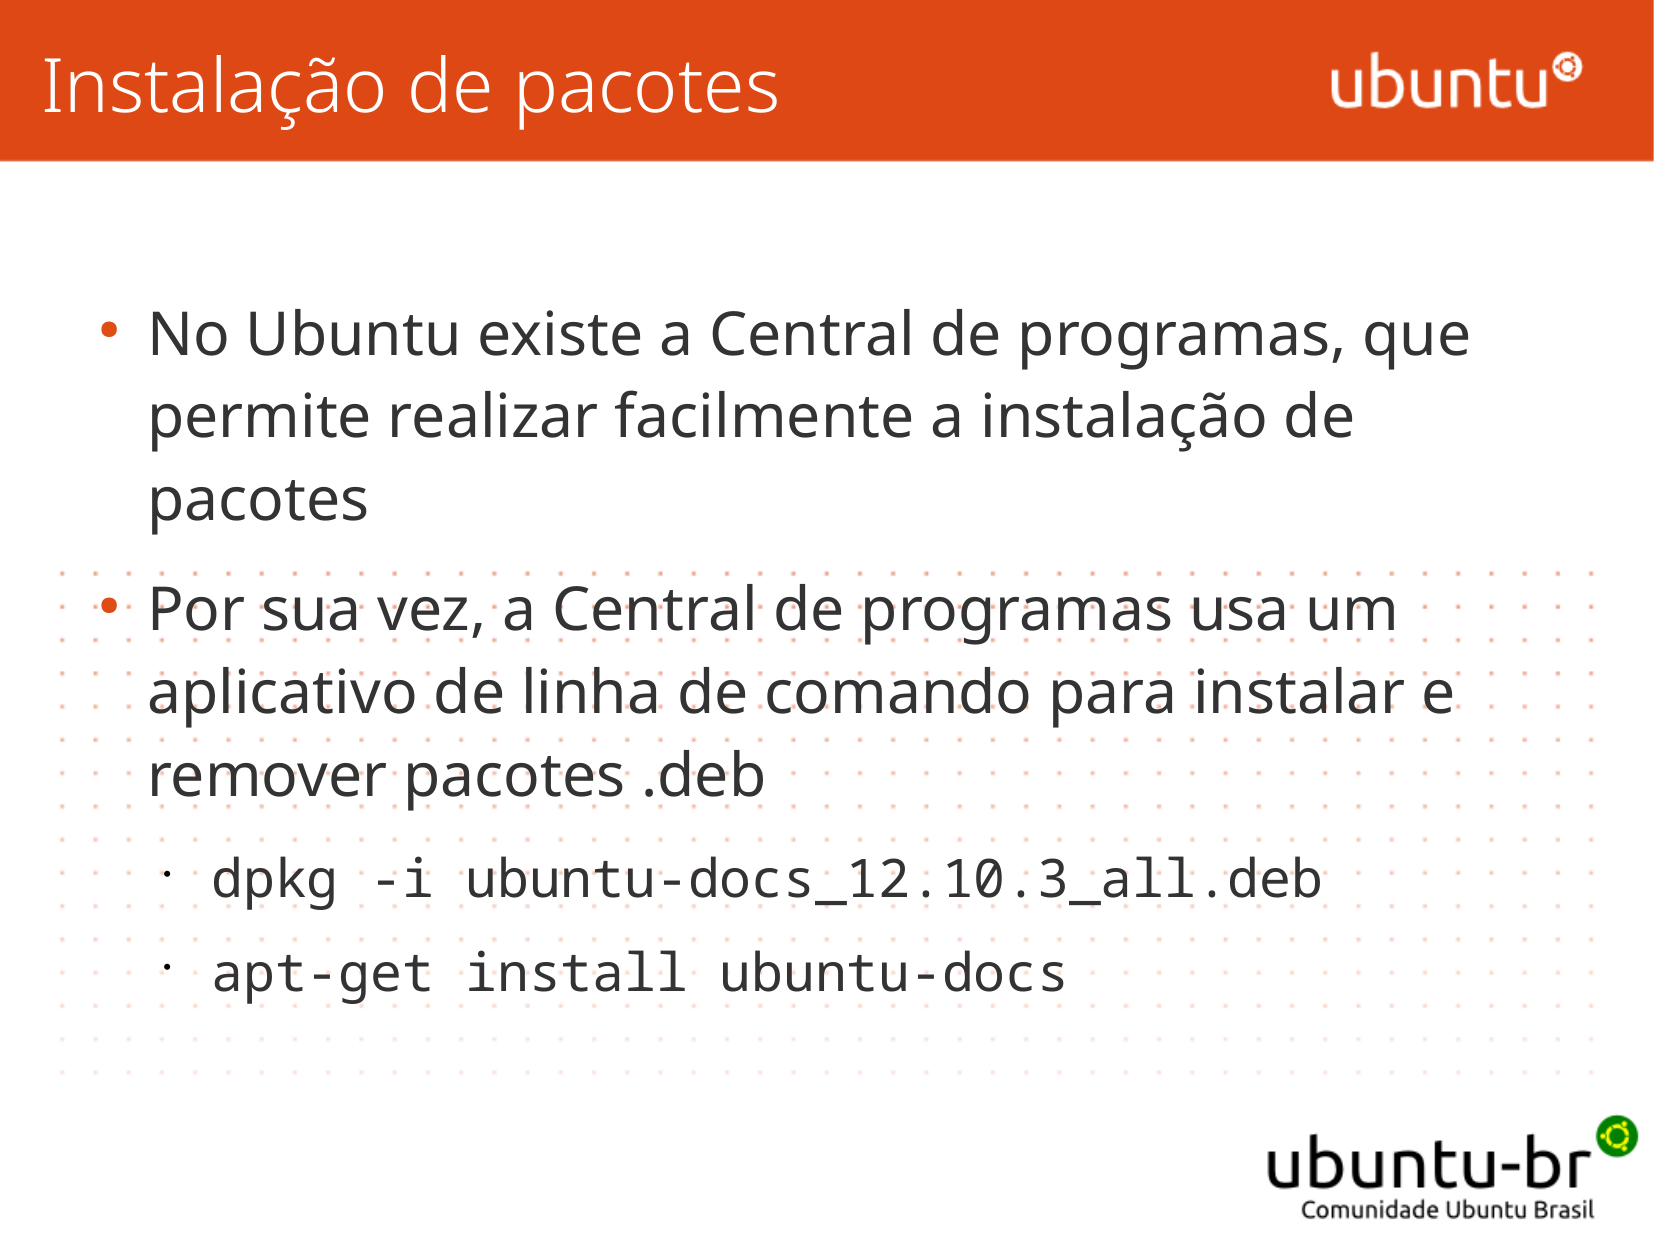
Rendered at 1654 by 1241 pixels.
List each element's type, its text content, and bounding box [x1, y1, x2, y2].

title Instalação de pacotes [41, 31, 1300, 136]
list No Ubuntu existe a Central de programas, que permite realizar facilmente a instalação de pacotes Por sua vez, a Central de programas usa um aplicativo de linha de comando para instalar e remover pacotes .deb dpkg -i ubuntu-docs_12.10.3_all.deb apt-get install ubuntu-docs [82, 290, 1538, 1010]
picture [0, 0, 1654, 1241]
